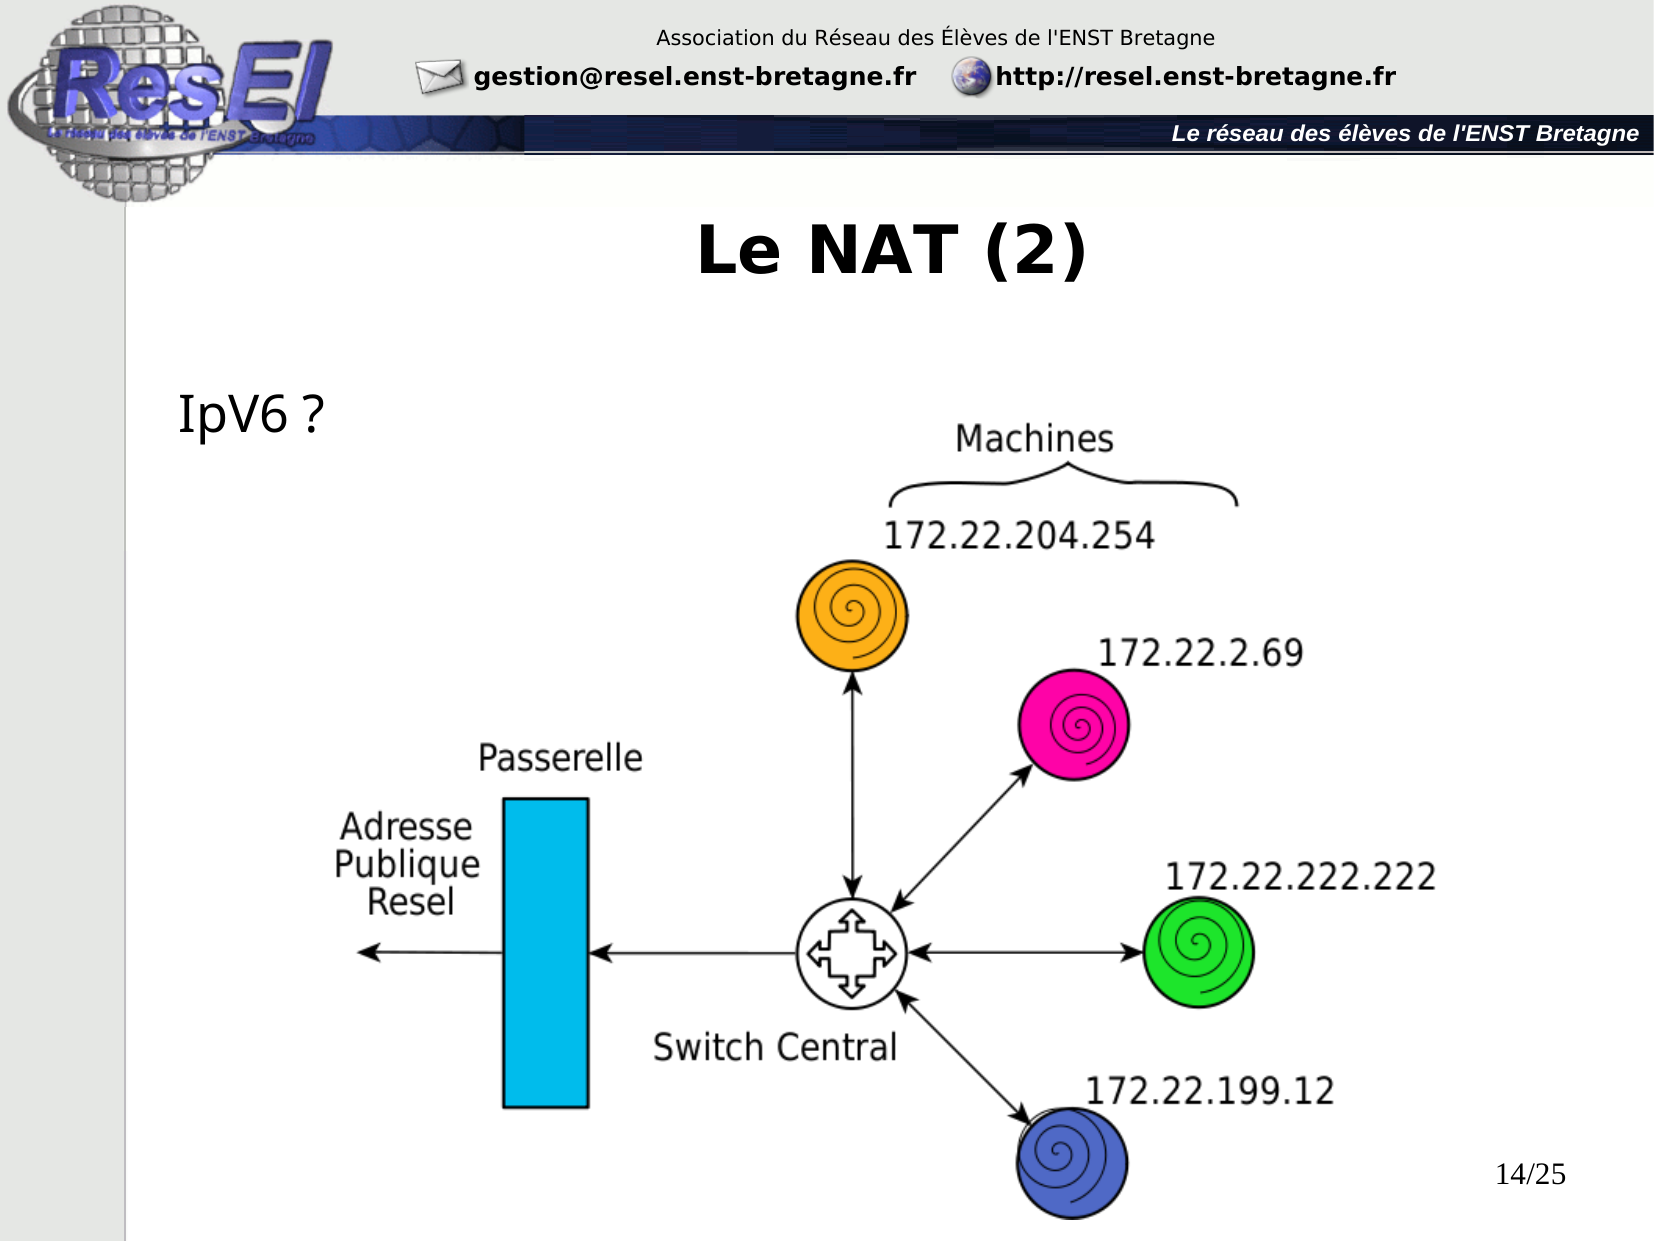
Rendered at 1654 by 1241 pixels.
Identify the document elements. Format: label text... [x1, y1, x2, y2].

title Le NAT (2) [195, 169, 1590, 333]
picture [0, 0, 1654, 1241]
list IpV6 ? [161, 376, 1619, 1198]
picture [304, 422, 1490, 1220]
